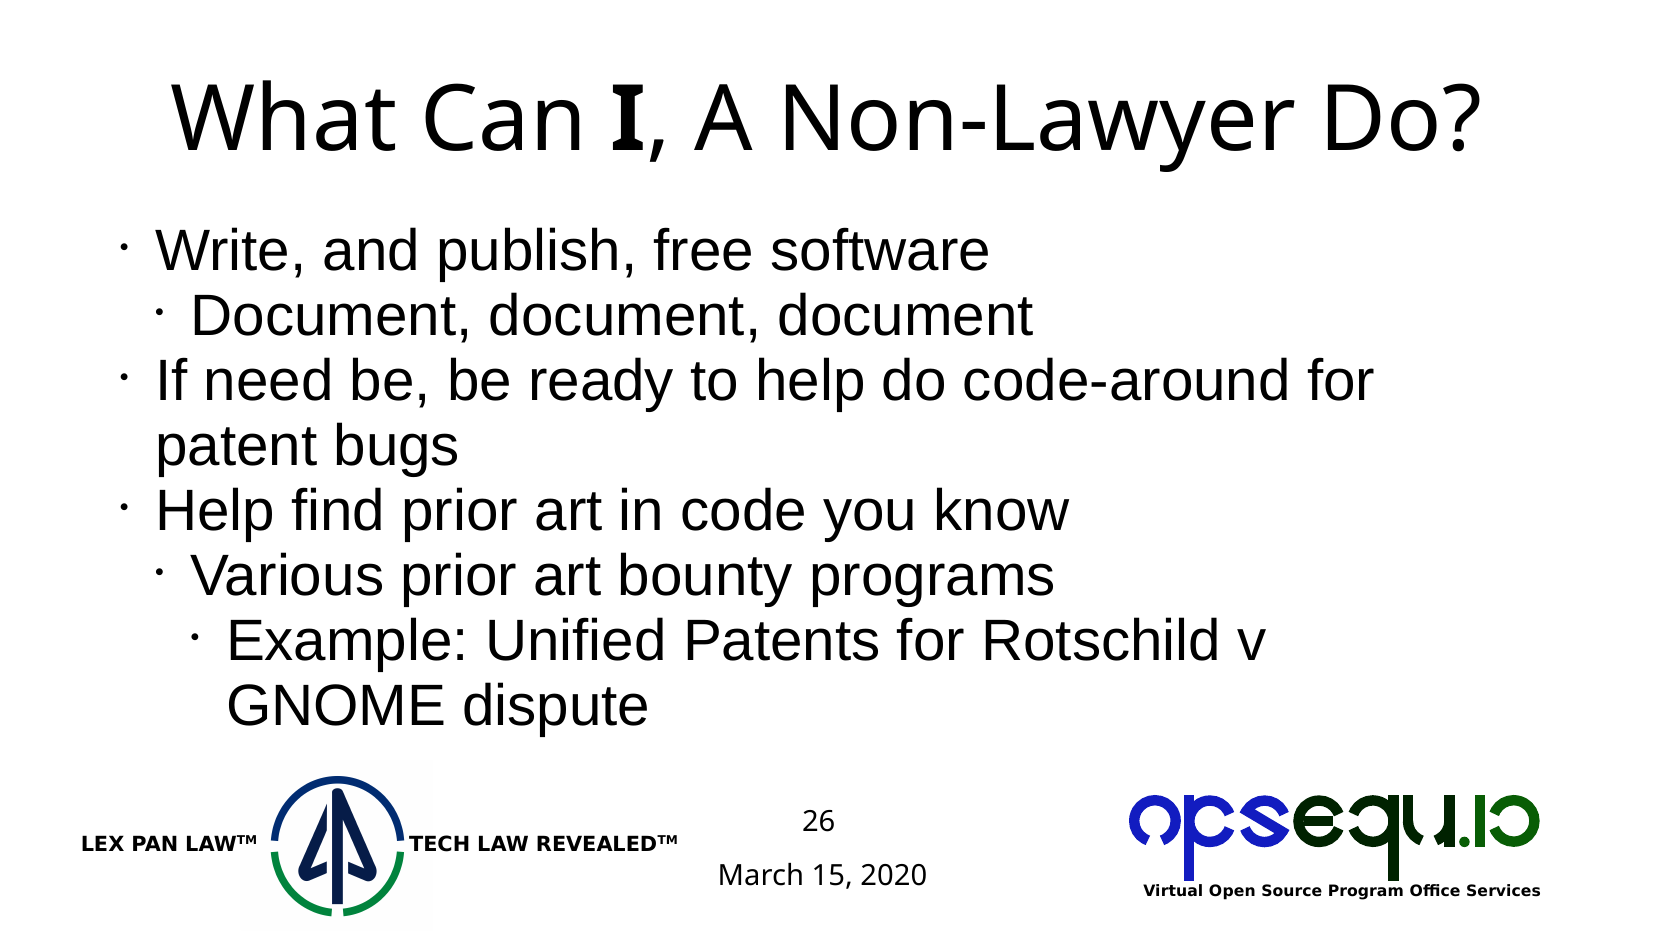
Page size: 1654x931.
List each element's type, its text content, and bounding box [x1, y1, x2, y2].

title What Can I, A Non-Lawyer Do? [82, 37, 1571, 193]
text_box Write, and publish, free software Document, document, document If need be, be ready to help do code-around for patent bugs Help find prior art in code you know Various prior art bounty programs Example: Unified Patents for Rotschild v GNOME dispute [105, 210, 1516, 745]
picture [240, 760, 433, 931]
